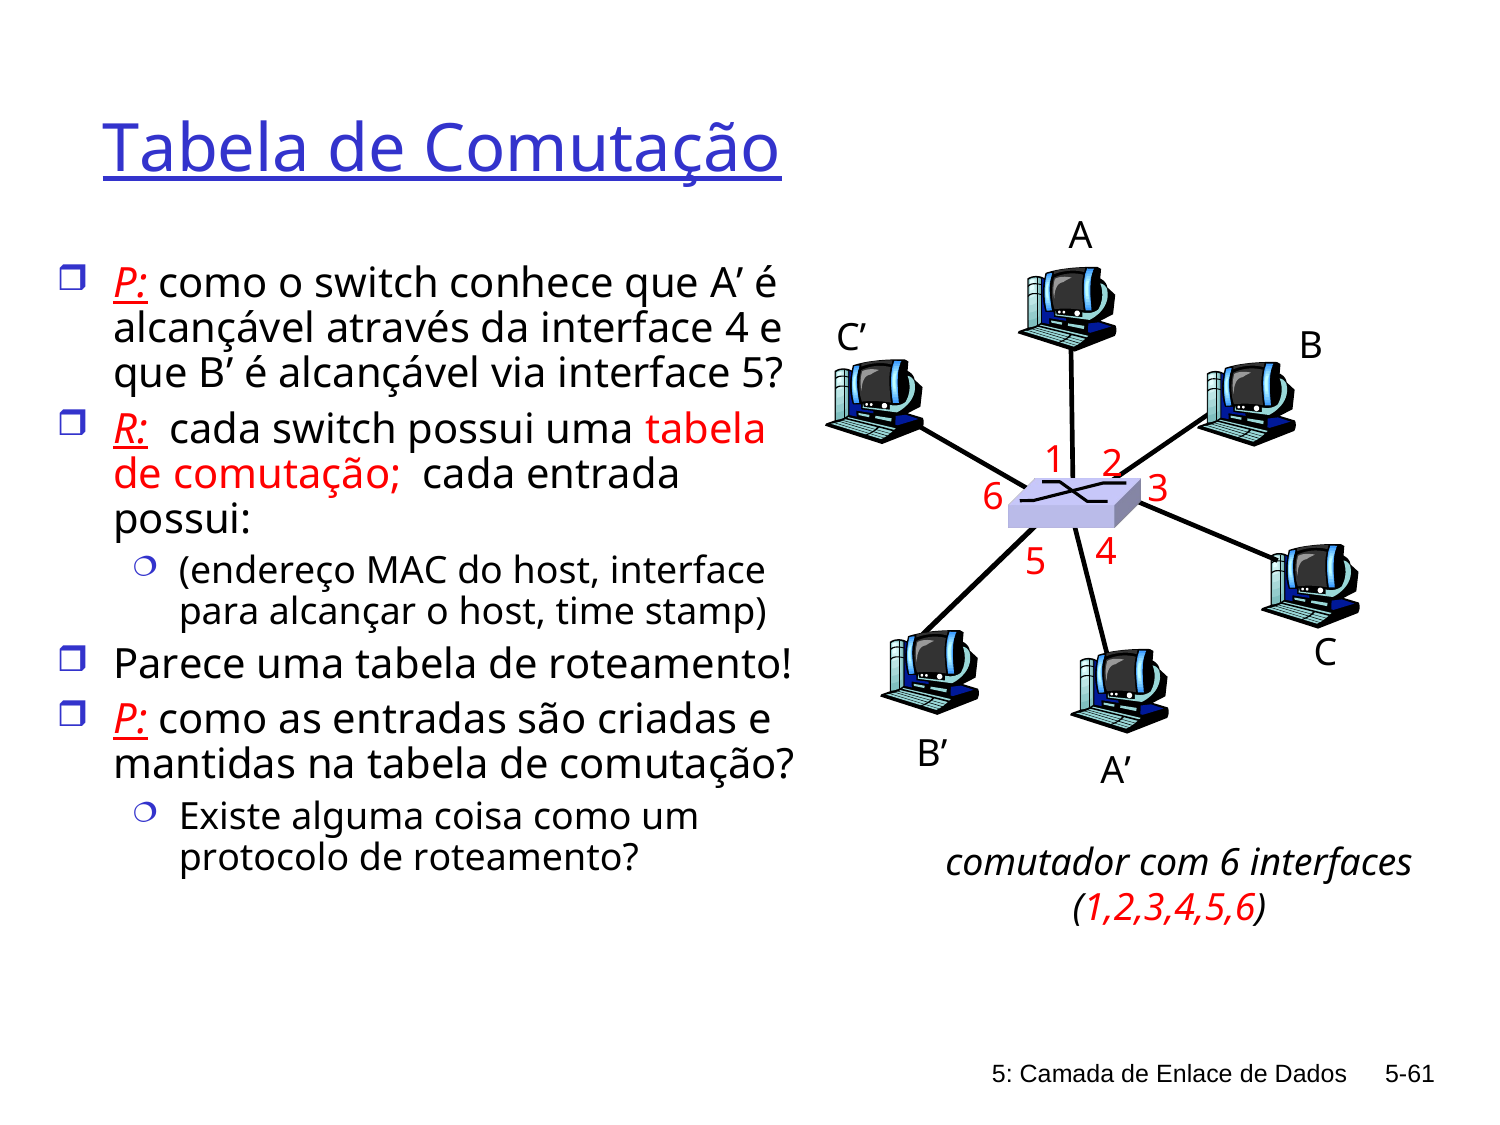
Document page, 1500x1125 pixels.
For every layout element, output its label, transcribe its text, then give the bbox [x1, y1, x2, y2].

text_box 5 [1010, 529, 1062, 590]
text_box 5: Camada de Enlace de Dados [837, 1050, 1339, 1125]
picture [1070, 648, 1171, 734]
picture [825, 358, 926, 445]
picture [1260, 543, 1362, 629]
text_box C’ [821, 305, 882, 366]
text_box C [1298, 620, 1353, 681]
text_box A [1053, 203, 1108, 265]
text_box 3 [1132, 456, 1184, 518]
picture [880, 629, 981, 715]
picture [1197, 361, 1298, 447]
text_box 2 [1086, 431, 1139, 493]
title Tabela de Comutação [87, 50, 1363, 239]
text_box B’ [901, 721, 963, 783]
list P: como o switch conhece que A’ é alcançável através da interface 4 e que B’ é alcançável via interface 5? R: cada switch possui uma tabela de comutação; cada entrada possui: (endereço MAC do host, interface para alcançar o host, time stamp) Parece uma tabela de roteamento! P: como as entradas são criadas e mantidas na tabela de comutação? Existe alguma coisa como um protocolo de roteamento? [41, 254, 836, 1043]
text_box 4 [1080, 519, 1132, 580]
text_box 6 [967, 464, 1019, 525]
text_box comutador com 6 interfaces (1,2,3,4,5,6) [930, 830, 1429, 936]
picture [1017, 266, 1118, 352]
text_box 5-<número> [1339, 1050, 1451, 1125]
text_box B [1283, 313, 1339, 375]
text_box A’ [1085, 738, 1146, 799]
text_box 1 [1029, 427, 1081, 489]
text_box [1008, 506, 1114, 528]
